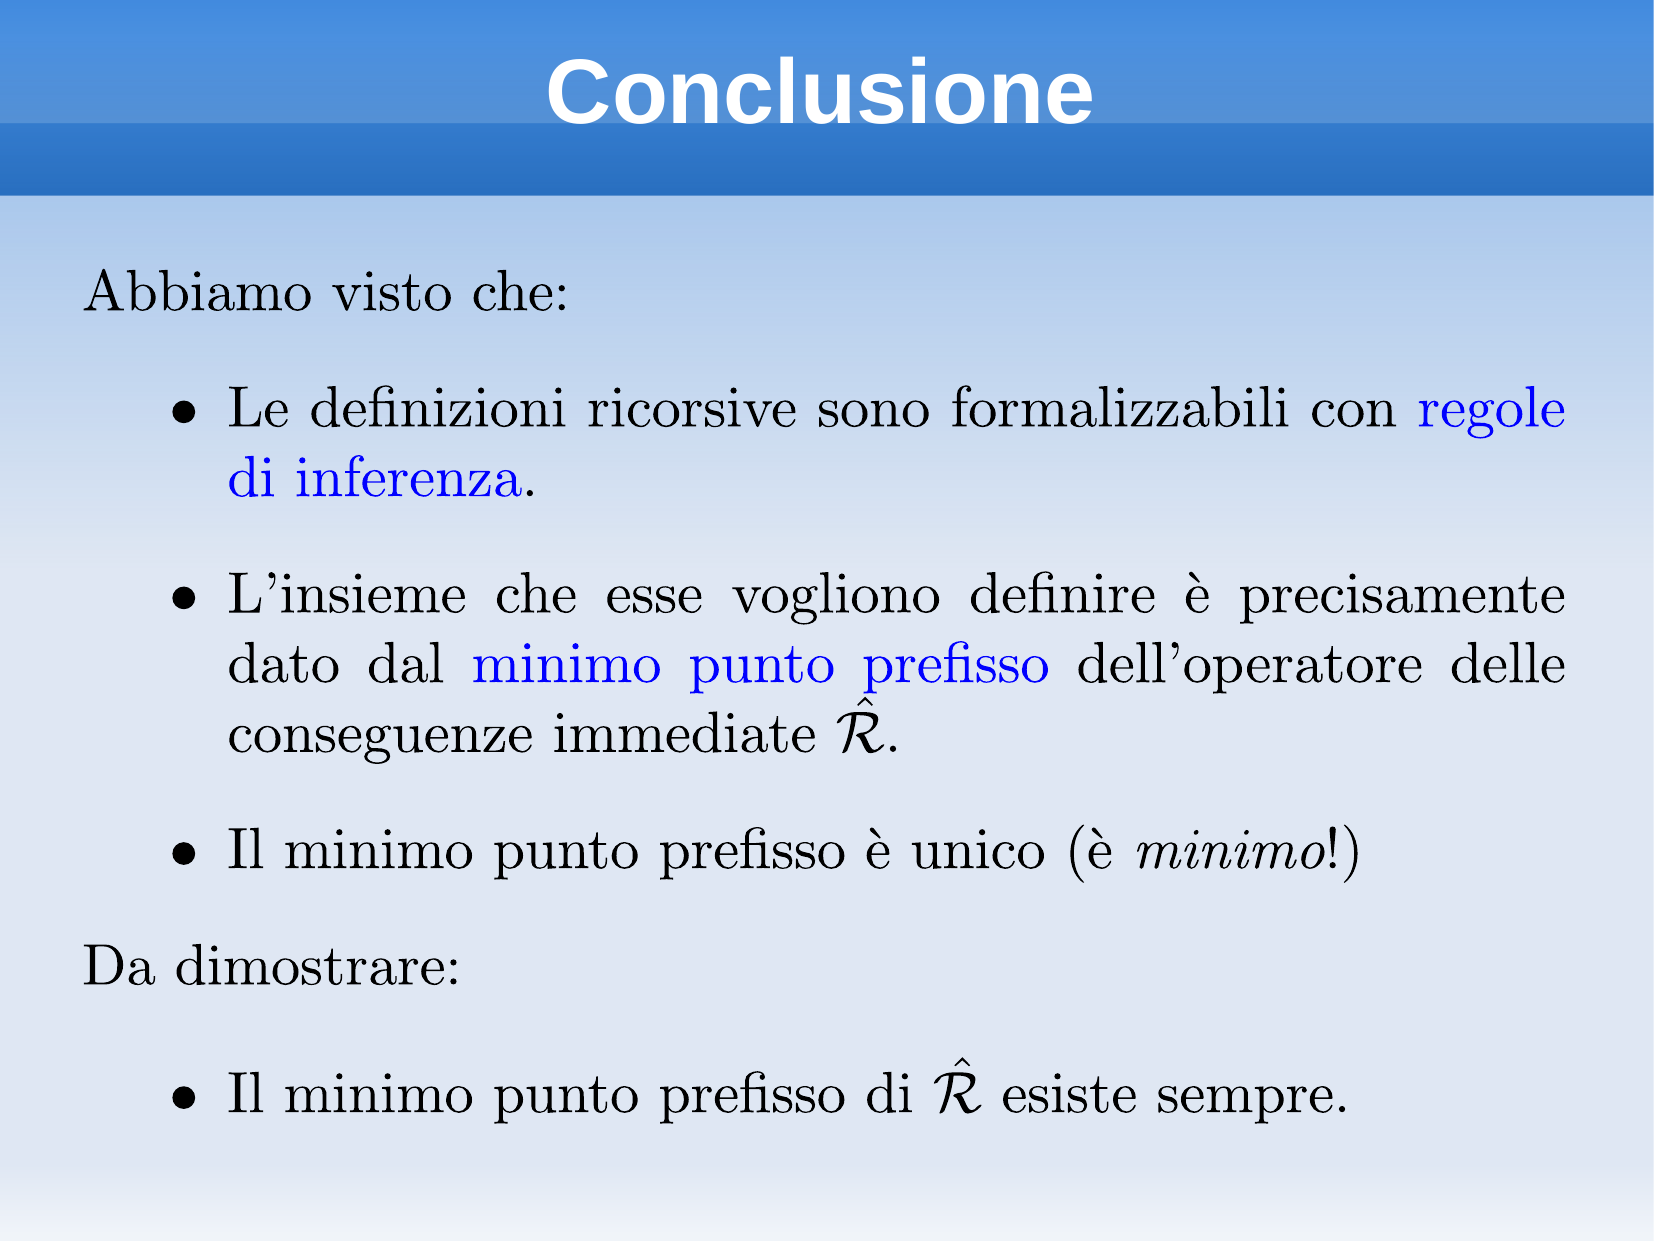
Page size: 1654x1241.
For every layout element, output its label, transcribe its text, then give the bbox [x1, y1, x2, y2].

picture [0, 0, 1654, 1241]
title Conclusione [76, 0, 1565, 196]
text_box [81, 268, 1566, 1124]
